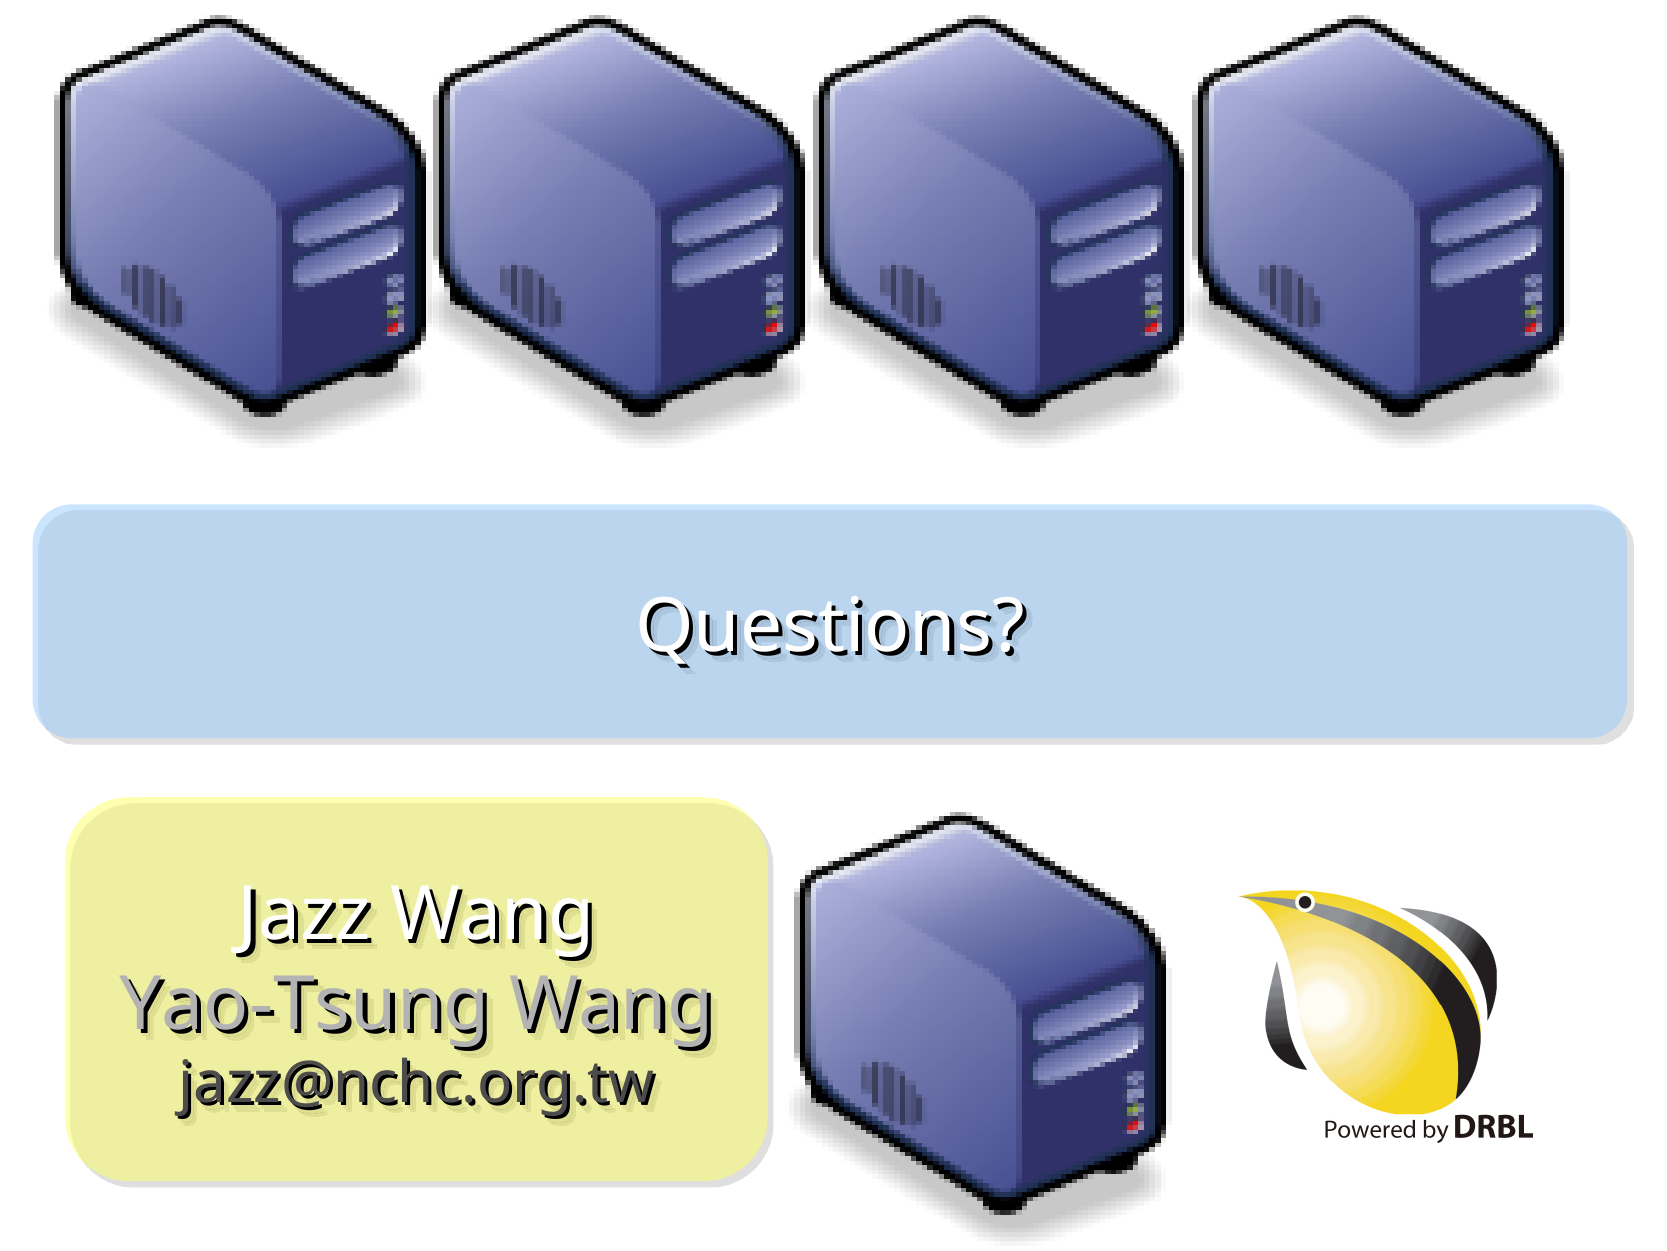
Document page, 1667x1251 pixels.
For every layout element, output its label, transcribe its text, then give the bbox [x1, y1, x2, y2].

picture [1224, 874, 1548, 1152]
text_box Questions? [32, 504, 1628, 739]
picture [767, 799, 1211, 1251]
picture [27, 2, 1609, 502]
text_box Jazz Wang Yao-Tsung Wang jazz@nchc.org.tw [64, 797, 767, 1182]
